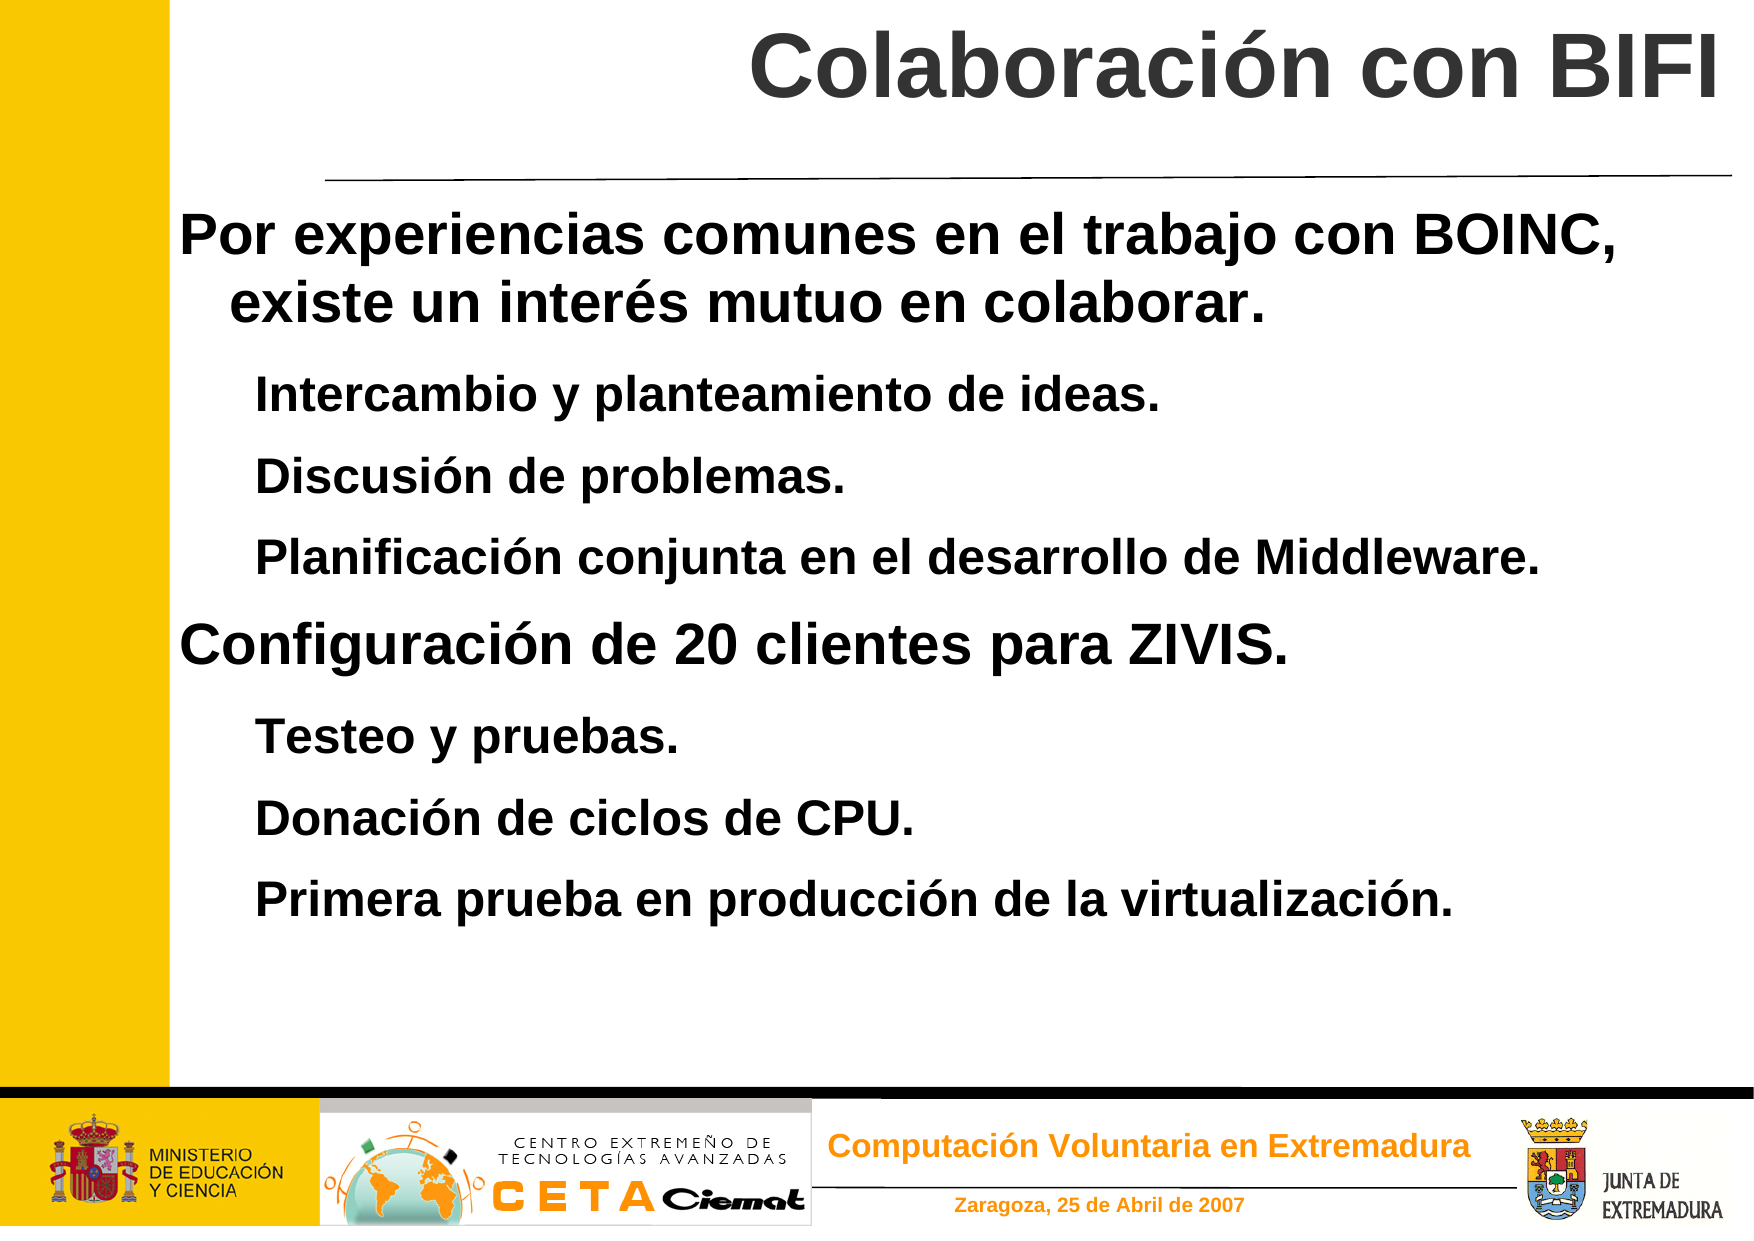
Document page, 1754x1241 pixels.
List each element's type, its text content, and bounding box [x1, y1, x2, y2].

list Por experiencias comunes en el trabajo con BOINC, existe un interés mutuo en colaborar. Intercambio y planteamiento de ideas. Discusión de problemas. Planificación conjunta en el desarrollo de Middleware. Configuración de 20 clientes para ZIVIS. Testeo y pruebas. Donación de ciclos de CPU. Primera prueba en producción de la virtualización. [162, 199, 1721, 993]
picture [0, 1098, 812, 1226]
picture [1517, 1109, 1732, 1227]
title Colaboración con BIFI [146, 6, 1722, 121]
